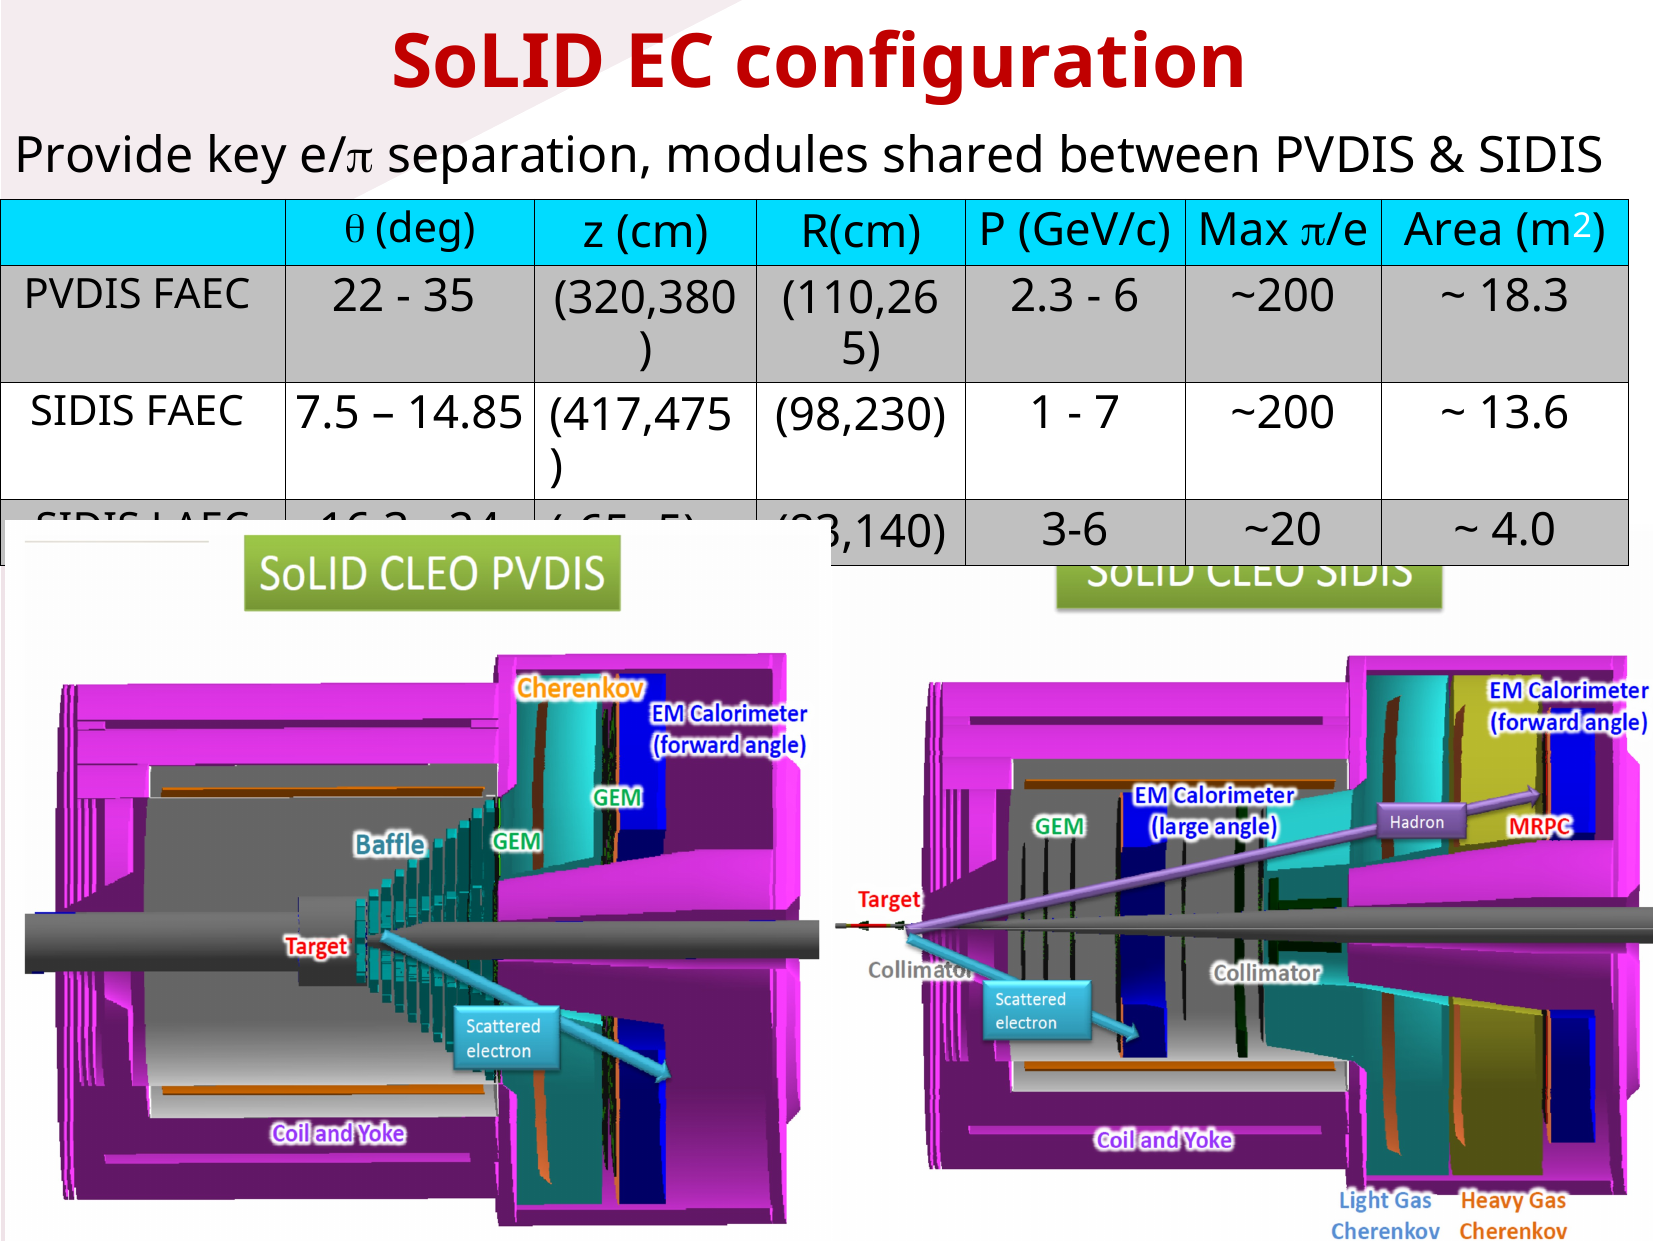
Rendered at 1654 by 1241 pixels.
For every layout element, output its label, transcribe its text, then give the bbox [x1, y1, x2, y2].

table_cell SIDIS FAEC [1, 383, 285, 499]
picture [832, 524, 1653, 1241]
table_cell ~ 18.3 [1382, 275, 1628, 382]
table_cell PVDIS FAEC [1, 275, 285, 382]
table_cell ~200 [1186, 383, 1381, 499]
table_cell 1 - 7 [966, 383, 1185, 499]
table_cell (98,230) [757, 383, 965, 499]
table_cell (320,380) [535, 275, 756, 382]
picture [5, 520, 831, 1241]
table_cell ~ 13.6 [1382, 383, 1628, 499]
table_cell (417,475) [535, 383, 756, 499]
table_cell ~20 [1186, 500, 1381, 565]
table_cell (110,265) [757, 275, 965, 382]
table_cell ~ 4.0 [1382, 500, 1628, 565]
table_cell 7.5 – 14.85 [286, 383, 534, 499]
table_cell ~200 [1186, 275, 1381, 382]
table_cell 16.3 - 24 [286, 500, 534, 520]
title SoLID EC configuration [68, 13, 1571, 120]
text_box Provide key e/p separation, modules shared between PVDIS & SIDIS [0, 120, 1651, 275]
table_cell 22 - 35 [286, 275, 534, 382]
table_cell (-65,-5) [535, 500, 756, 520]
table_cell SIDIS LAEC [1, 500, 285, 565]
table_cell (83,140) [757, 500, 965, 565]
table_cell 2.3 - 6 [966, 275, 1185, 382]
table_cell 3-6 [966, 500, 1185, 565]
